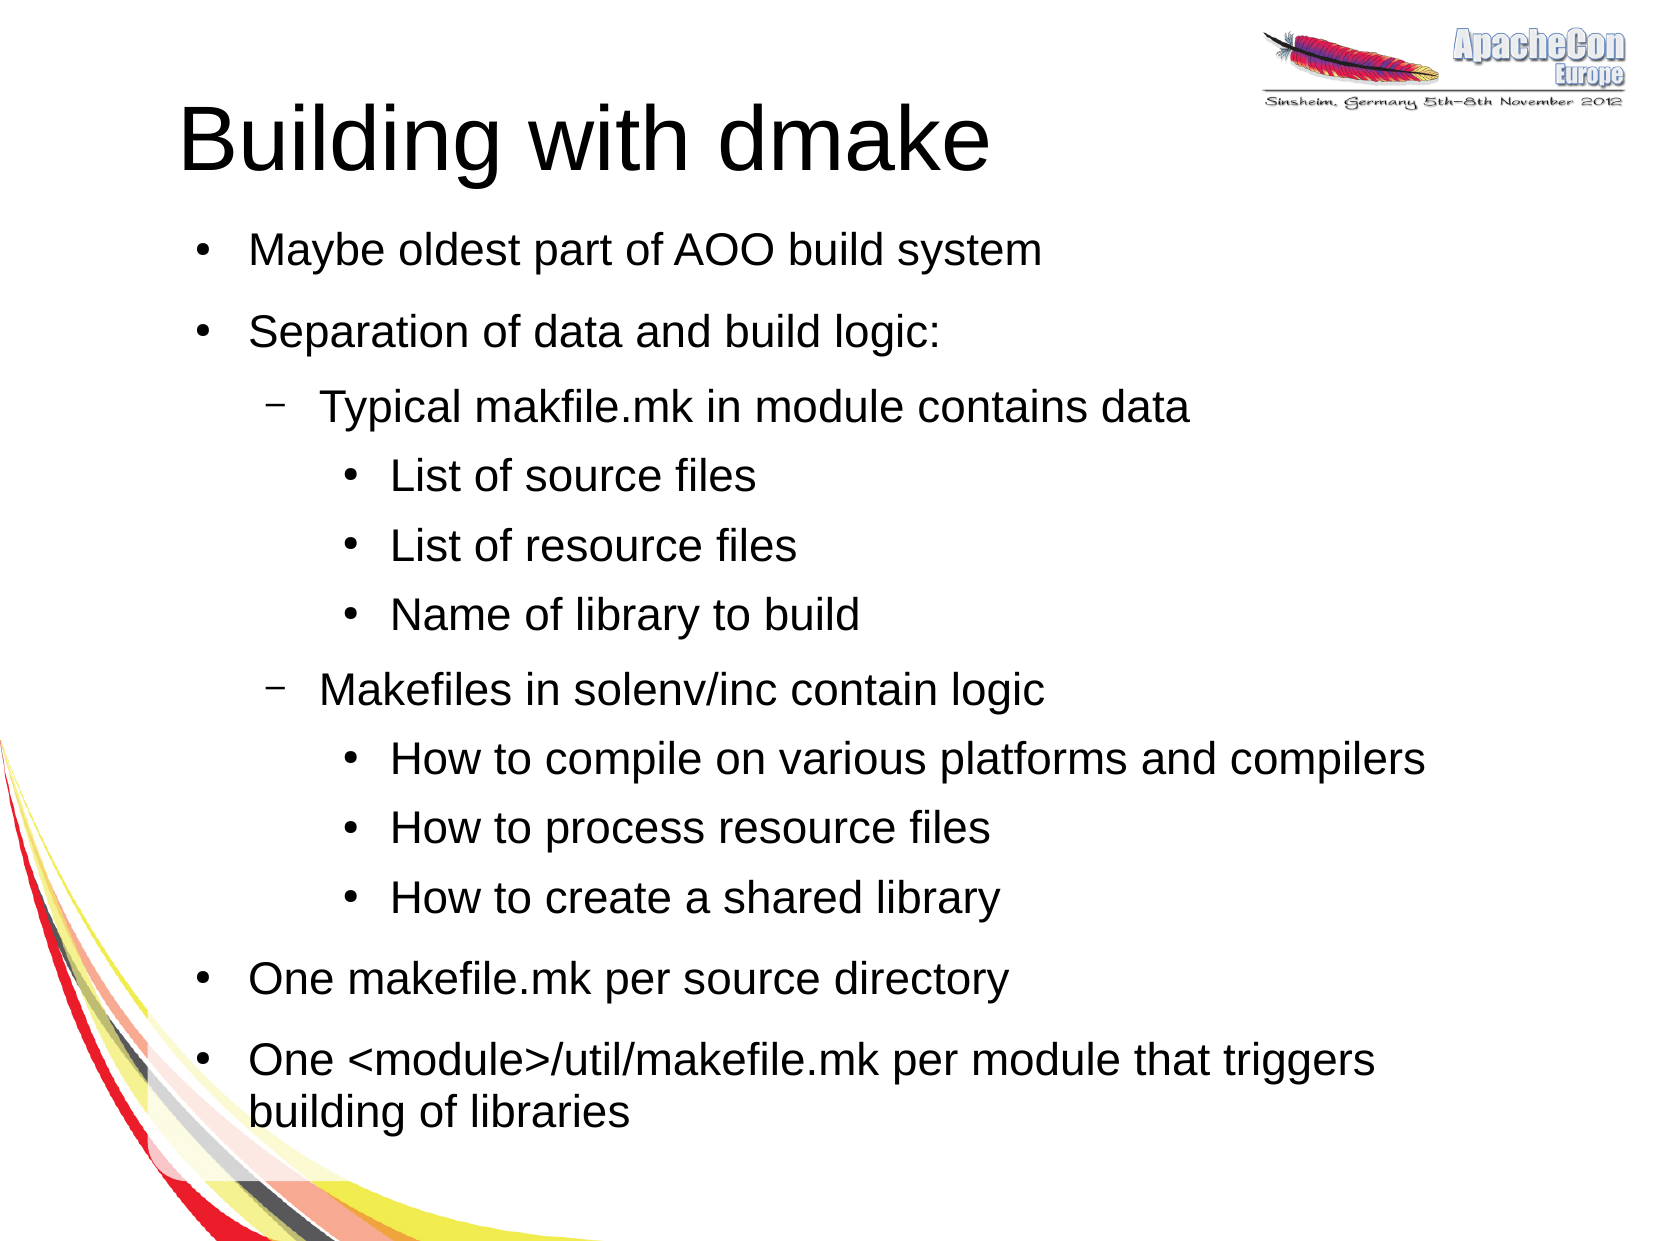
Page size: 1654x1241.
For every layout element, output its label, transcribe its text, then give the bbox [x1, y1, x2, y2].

text_box [147, 946, 443, 1182]
picture [0, 0, 1654, 1241]
list Maybe oldest part of AOO build system Separation of data and build logic: Typical makfile.mk in module contains data List of source files List of resource files Name of library to build Makefiles in solenv/inc contain logic How to compile on various platforms and compilers How to process resource files How to create a shared library One makefile.mk per source directory One <module>/util/makefile.mk per module that triggers building of libraries [177, 224, 1536, 1134]
title Building with dmake [177, 82, 1536, 195]
